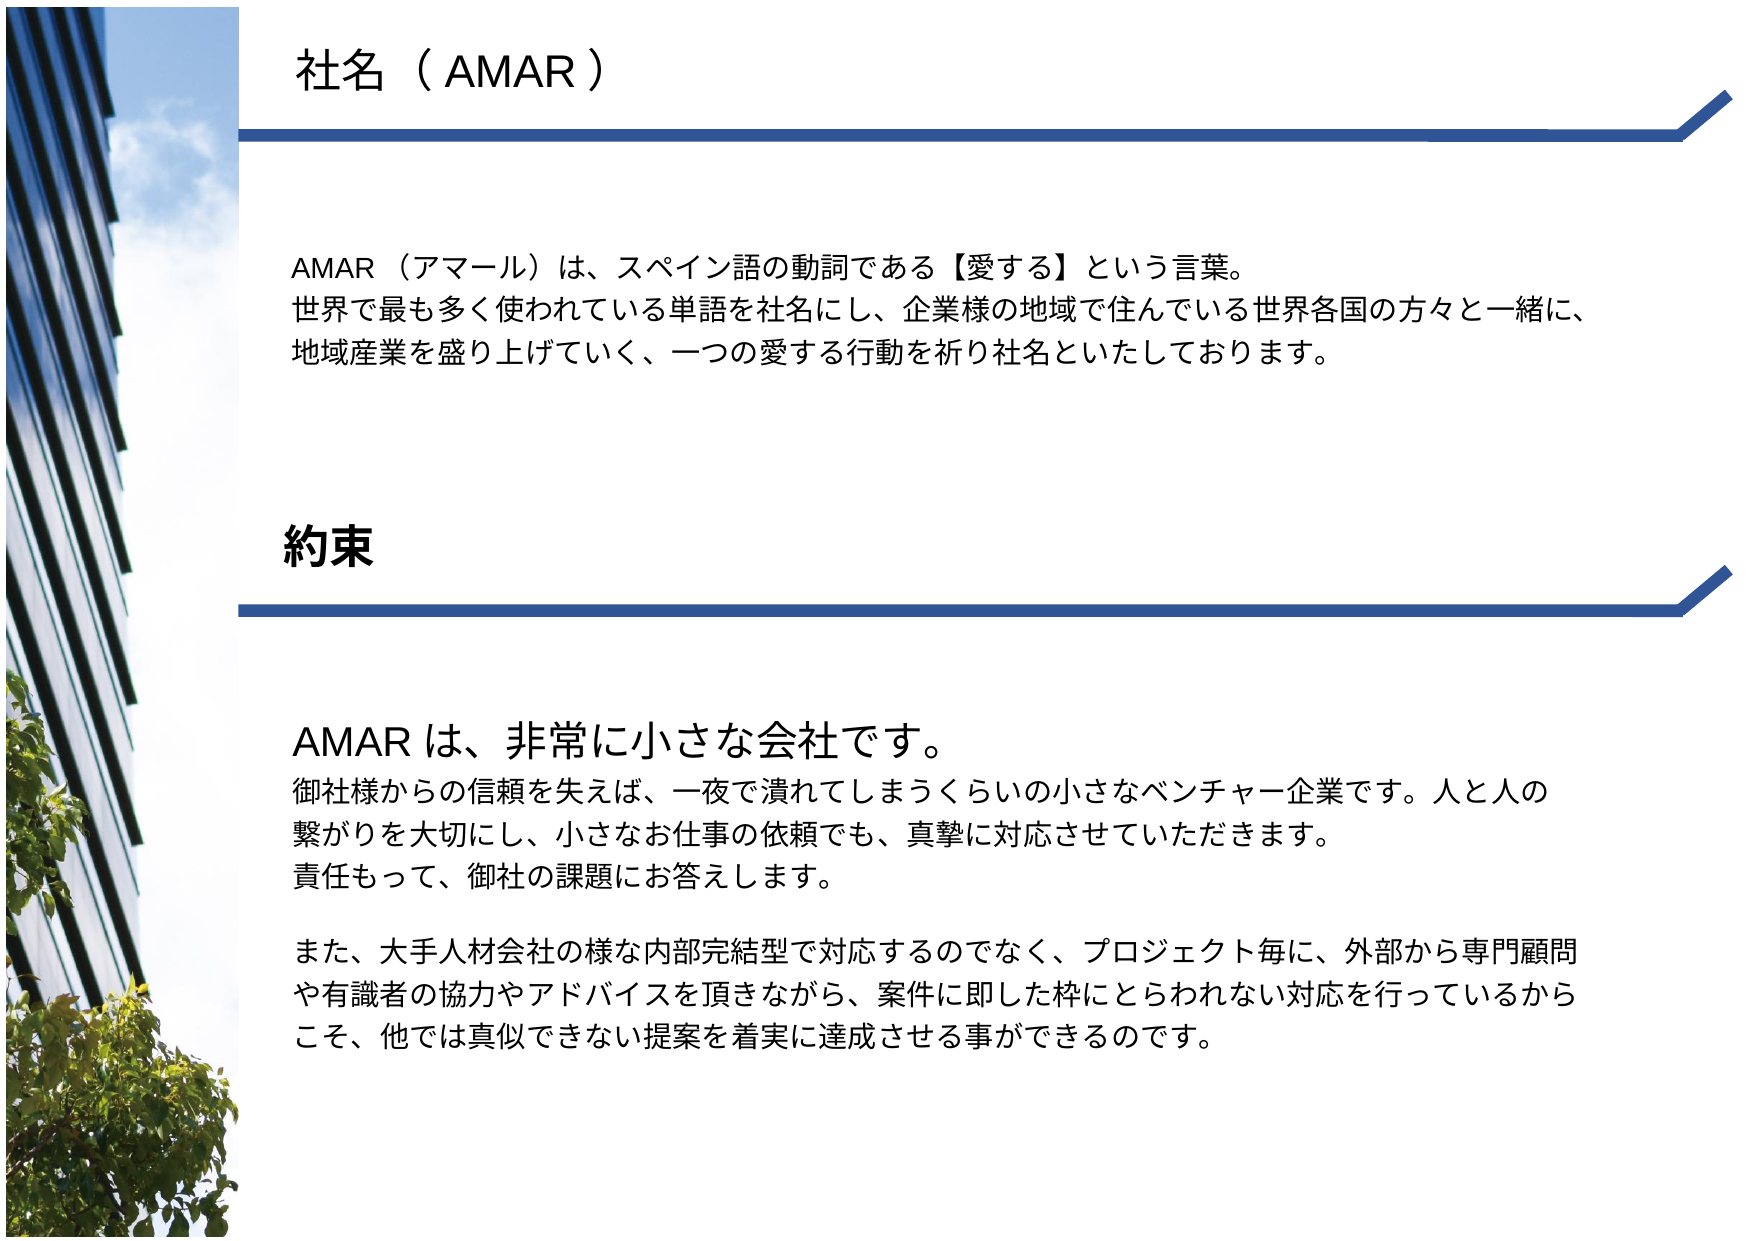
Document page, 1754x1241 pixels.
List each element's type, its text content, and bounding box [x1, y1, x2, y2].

text_box AMAR（アマール）は、スペイン語の動詞である【愛する】という言葉。 世界で最も多く使われている単語を社名にし、企業様の地域で住んでいる世界各国の方々と一緒に、 地域産業を盛り上げていく、一つの愛する行動を祈り社名といたしております。 [276, 236, 1642, 480]
text_box 約束 [238, 490, 1642, 599]
text_box AMARは、非常に小さな会社です。 御社様からの信頼を失えば、一夜で潰れてしまうくらいの小さなベンチャー企業です。人と人の 繋がりを大切にし、小さなお仕事の依頼でも、真摯に対応させていただきます。 責任もって、御社の課題にお答えします。 また、大手人材会社の様な内部完結型で対応するのでなく、プロジェクト毎に、外部から専門顧問 や有識者の協力やアドバイスを頂きながら、案件に即した枠にとらわれない対応を行っているから こそ、他では真似できない提案を着実に達成させる事ができるのです。 [277, 700, 1644, 1177]
text_box 社名（AMAR） [250, 15, 1654, 124]
picture [6, 7, 239, 1237]
